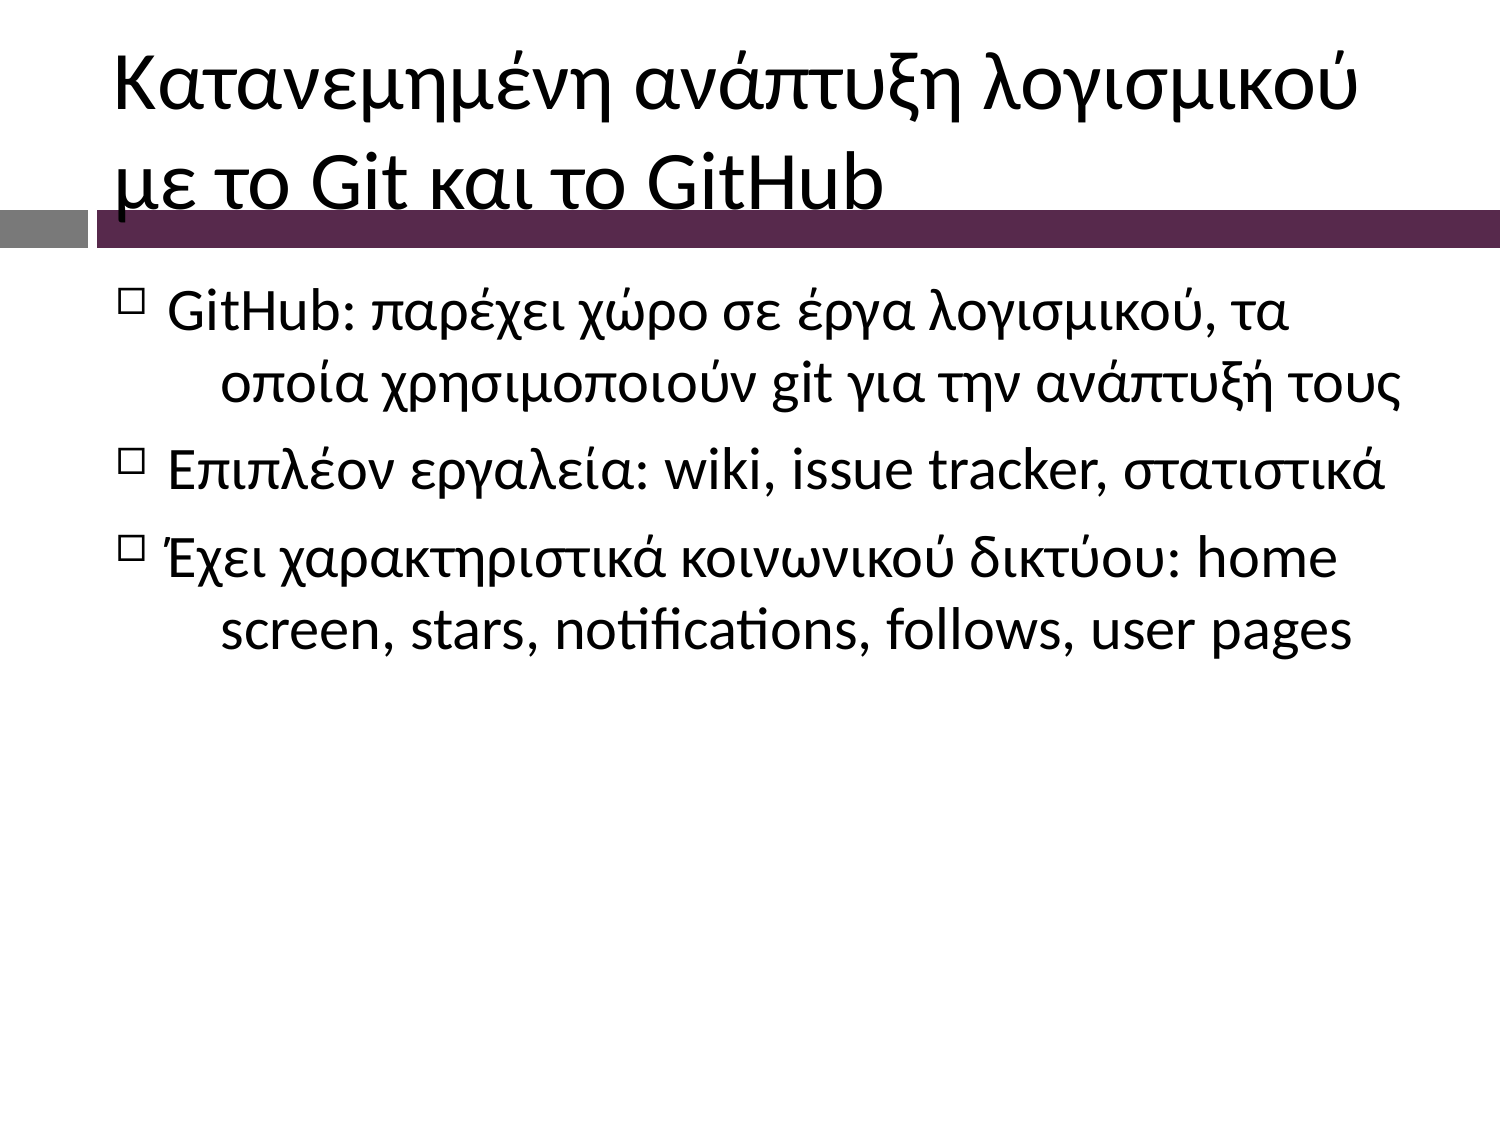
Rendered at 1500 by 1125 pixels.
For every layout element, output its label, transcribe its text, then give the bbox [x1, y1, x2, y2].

title Κατανεμημένη ανάπτυξη λογισμικού με το Git και το GitHub [100, 19, 1438, 182]
list GitHub: παρέχει χώρο σε έργα λογισμικού, τα οποία χρησιμοποιούν git για την ανάπτυξή τους Επιπλέον εργαλεία: wiki, issue tracker, στατιστικά Έχει χαρακτηριστικά κοινωνικού δικτύου: home screen, stars, notifications, follows, user pages [100, 262, 1438, 1000]
